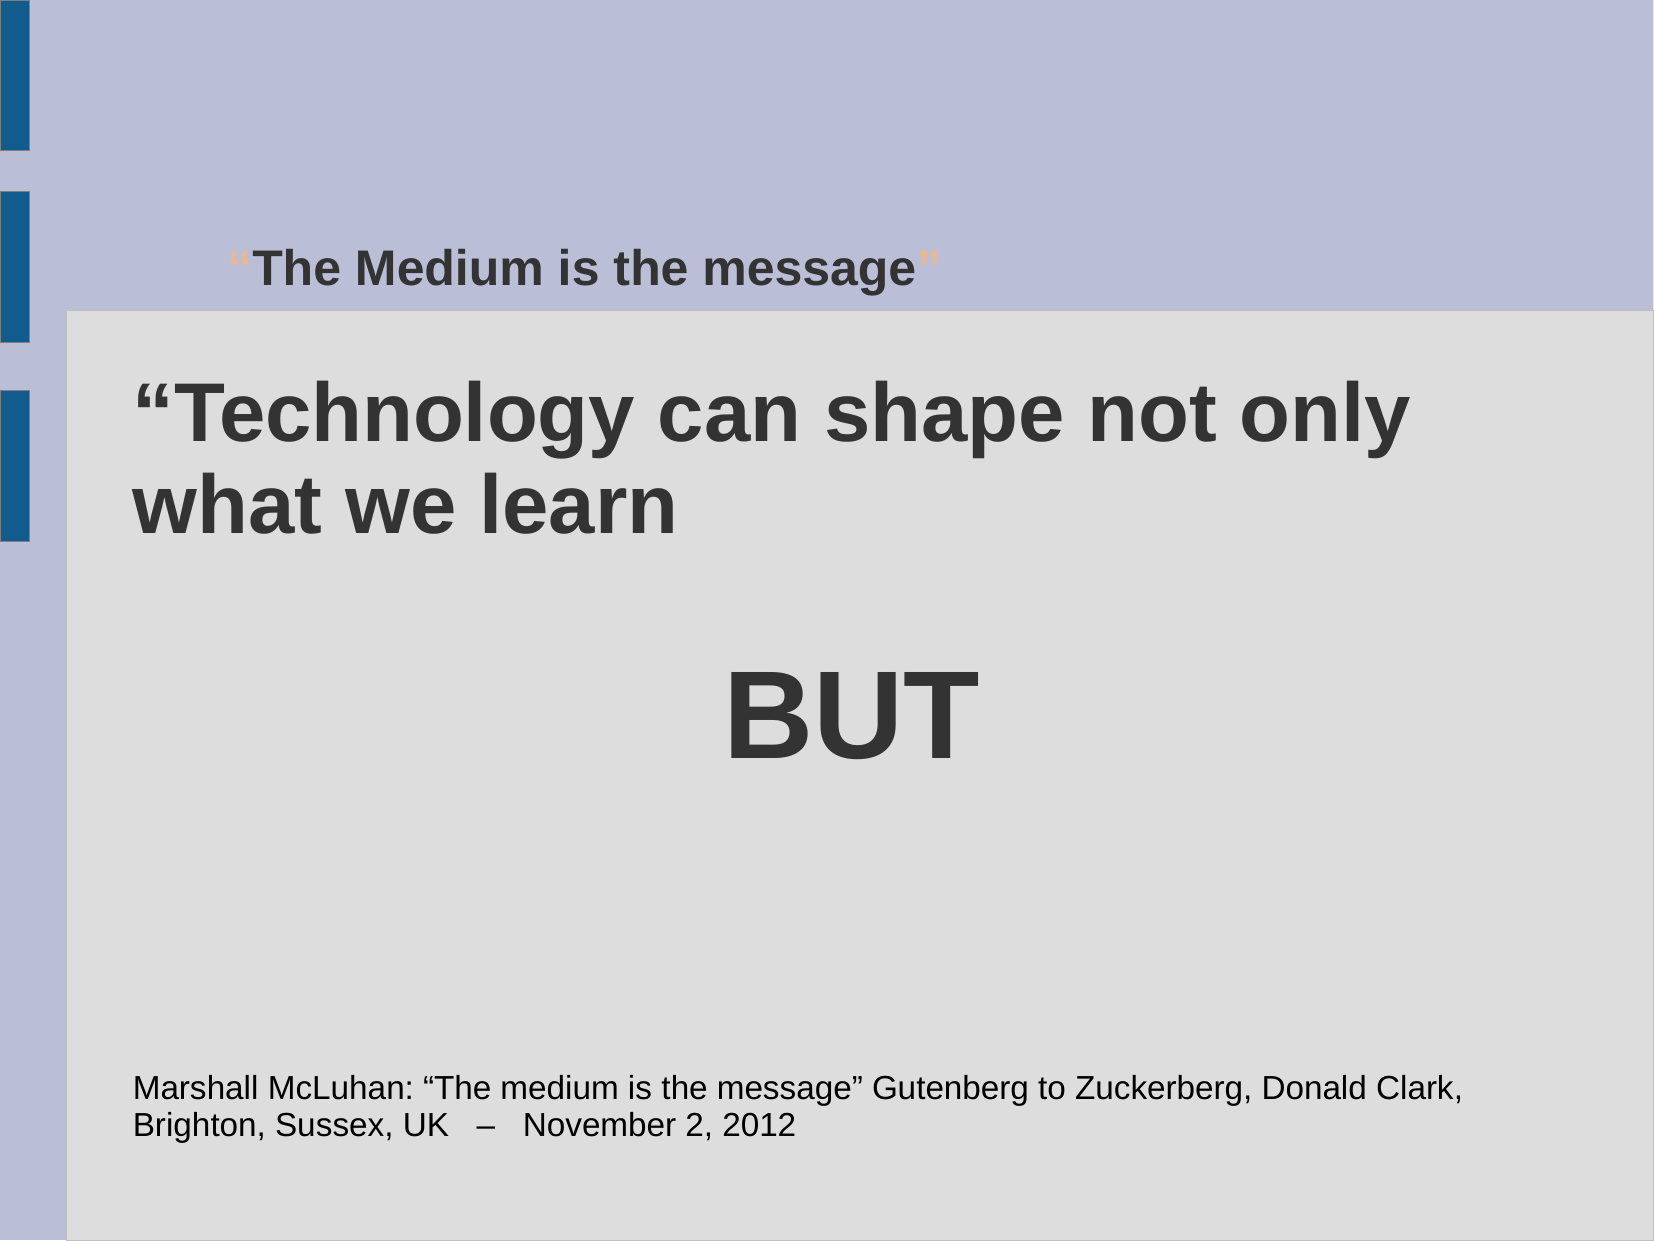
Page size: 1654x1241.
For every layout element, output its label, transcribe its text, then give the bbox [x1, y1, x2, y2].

text_box Marshall McLuhan: “The medium is the message” Gutenberg to Zuckerberg, Donald Clark, Brighton, Sussex, UK – November 2, 2012 [118, 1062, 1571, 1152]
text_box “Technology can shape not only what we learn BUT [118, 358, 1459, 1062]
text_box “The Medium is the message” [212, 233, 1195, 358]
